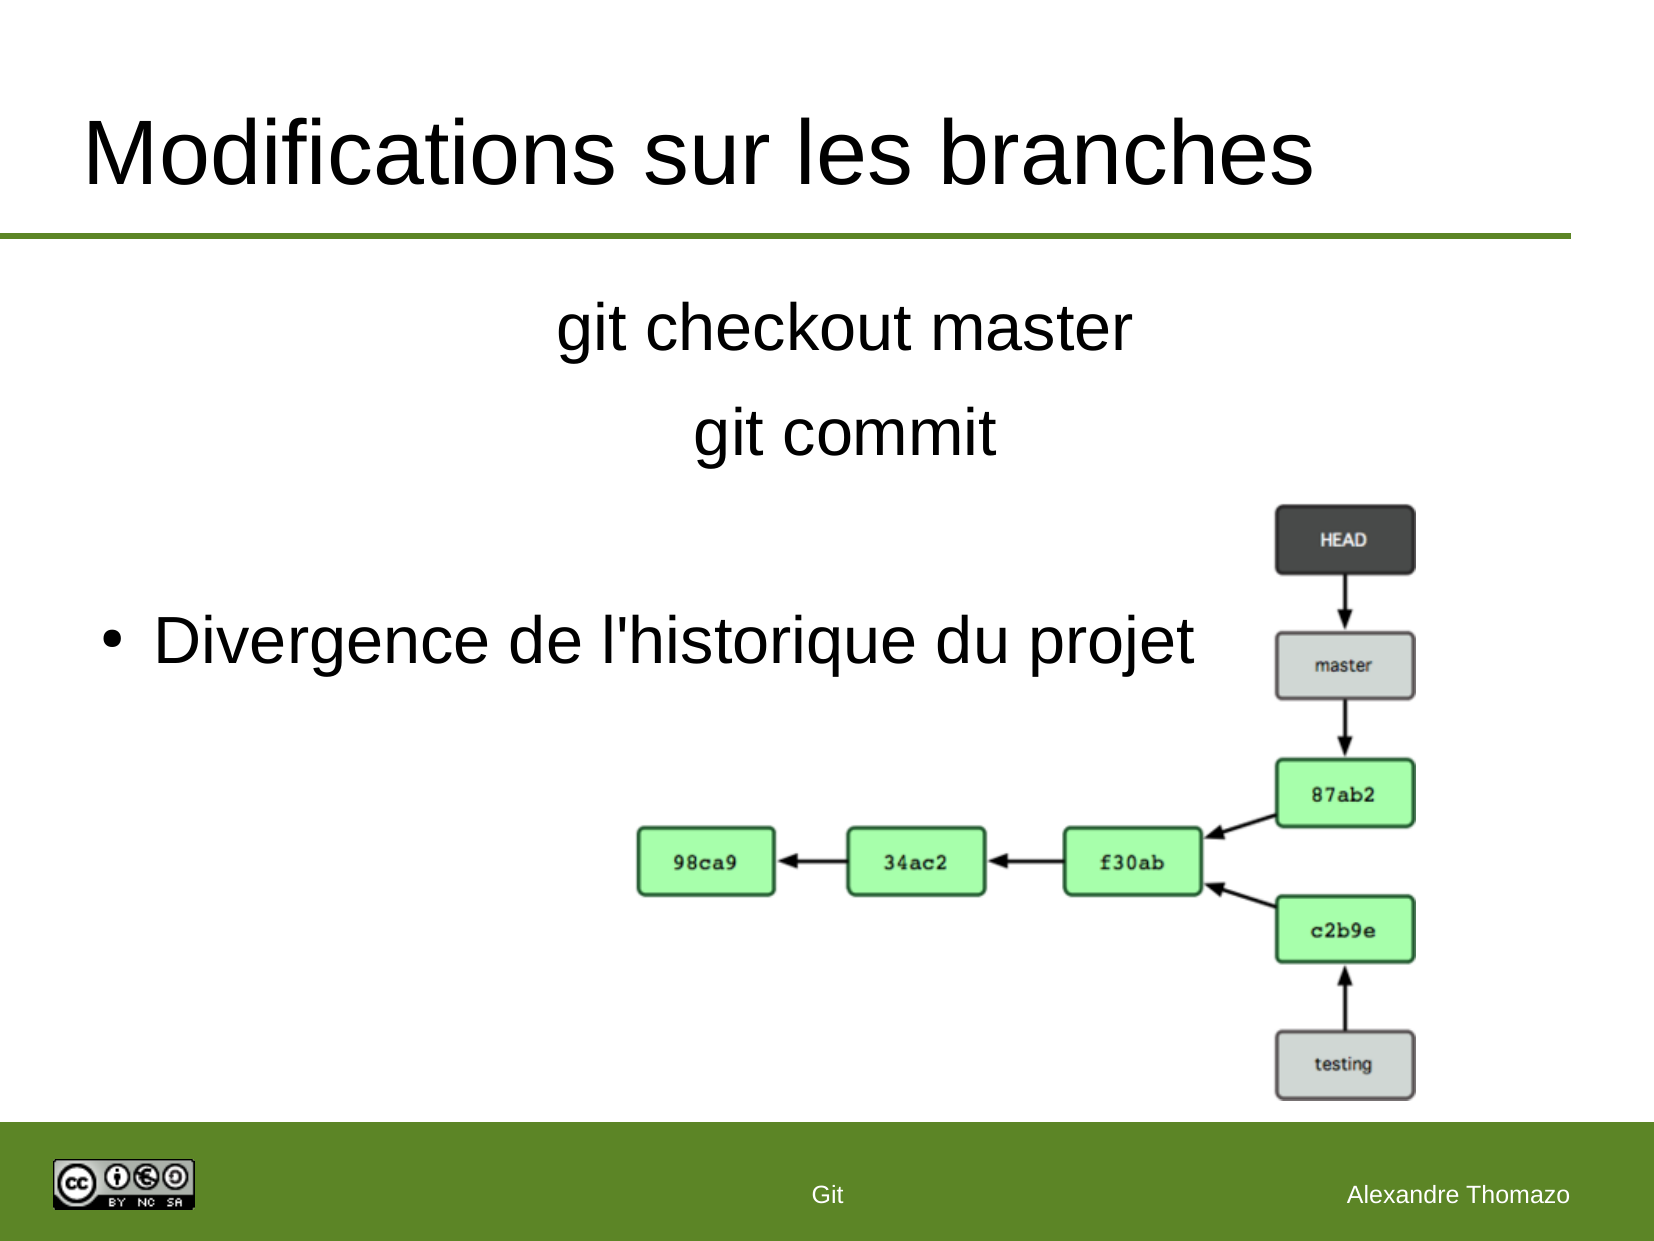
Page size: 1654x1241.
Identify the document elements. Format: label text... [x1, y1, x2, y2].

title Modifications sur les branches [82, 49, 1571, 257]
picture [634, 1010, 1416, 1101]
list git checkout master git commit Divergence de l'historique du projet [82, 290, 1538, 1010]
picture [53, 1159, 195, 1210]
